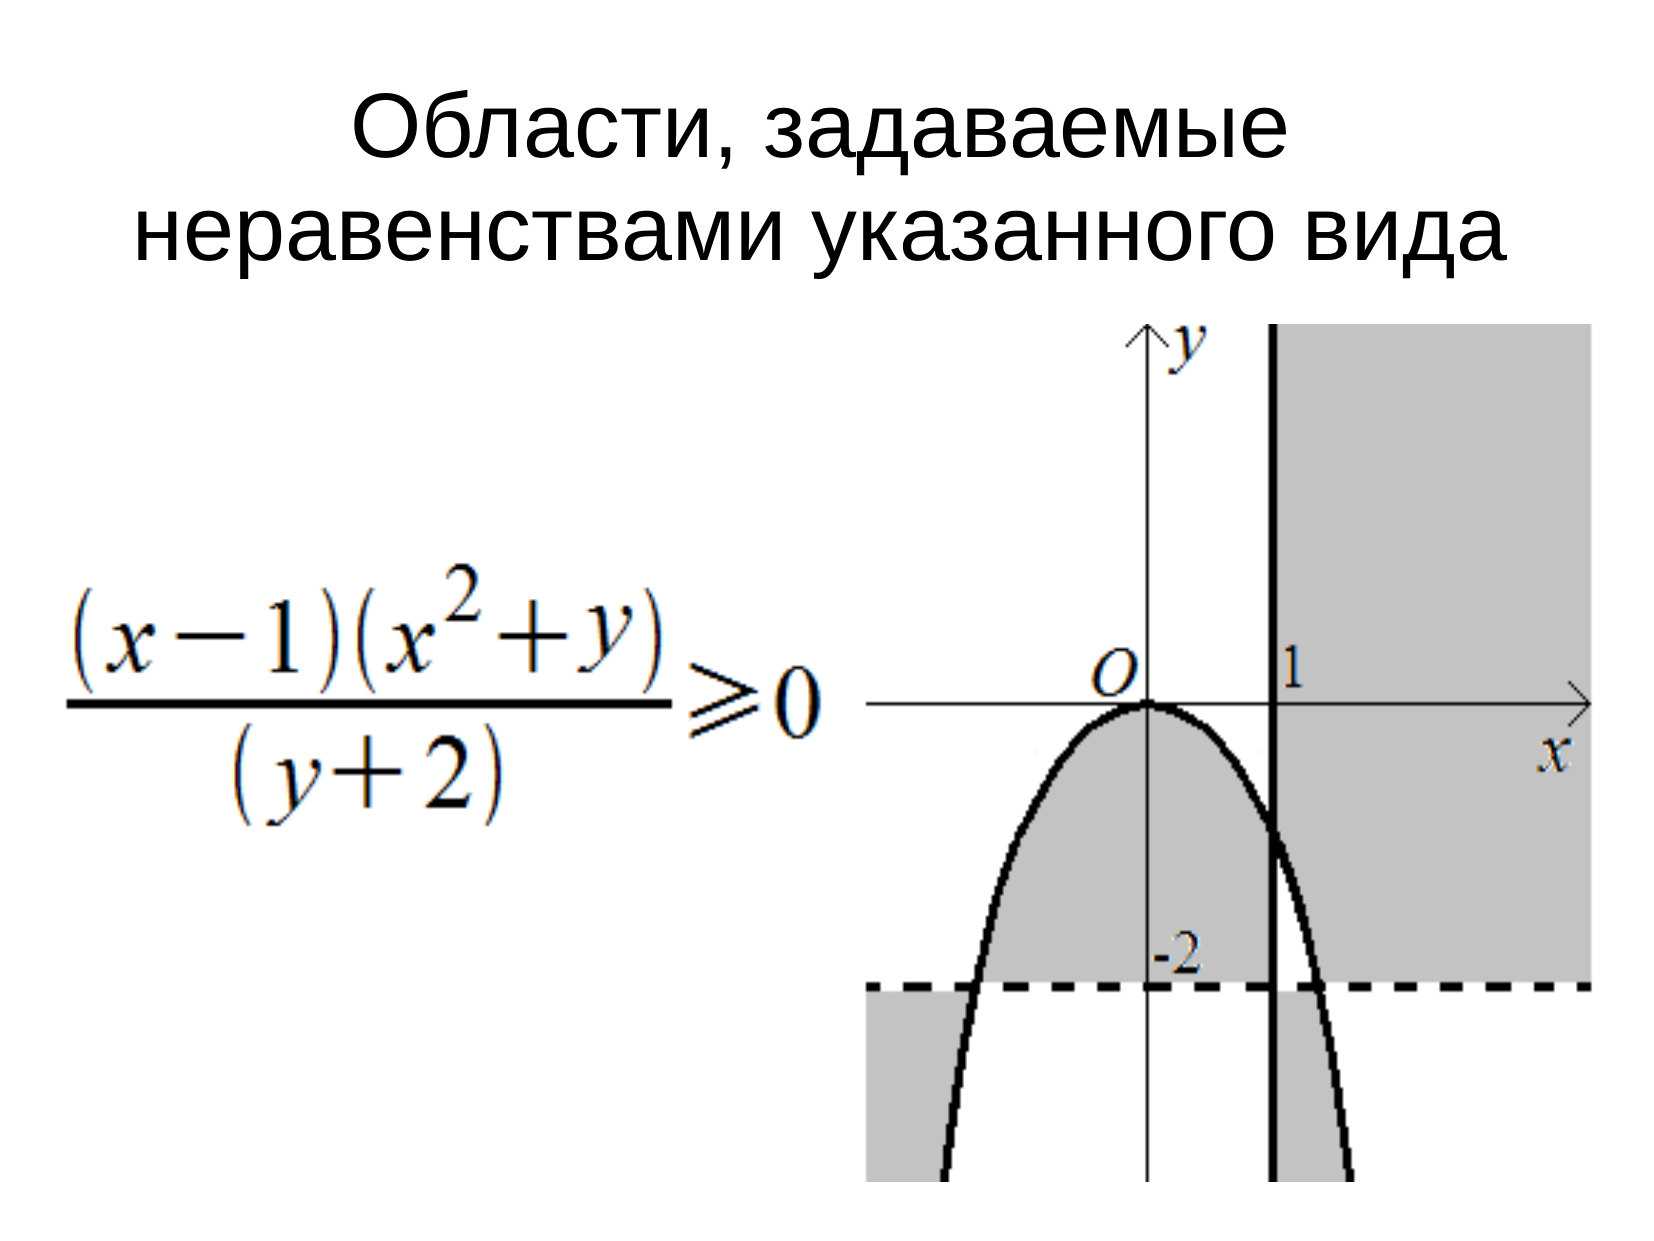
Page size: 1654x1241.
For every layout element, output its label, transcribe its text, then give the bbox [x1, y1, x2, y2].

title Области, задаваемые неравенствами указанного вида [76, 59, 1565, 296]
picture [59, 324, 1595, 1182]
